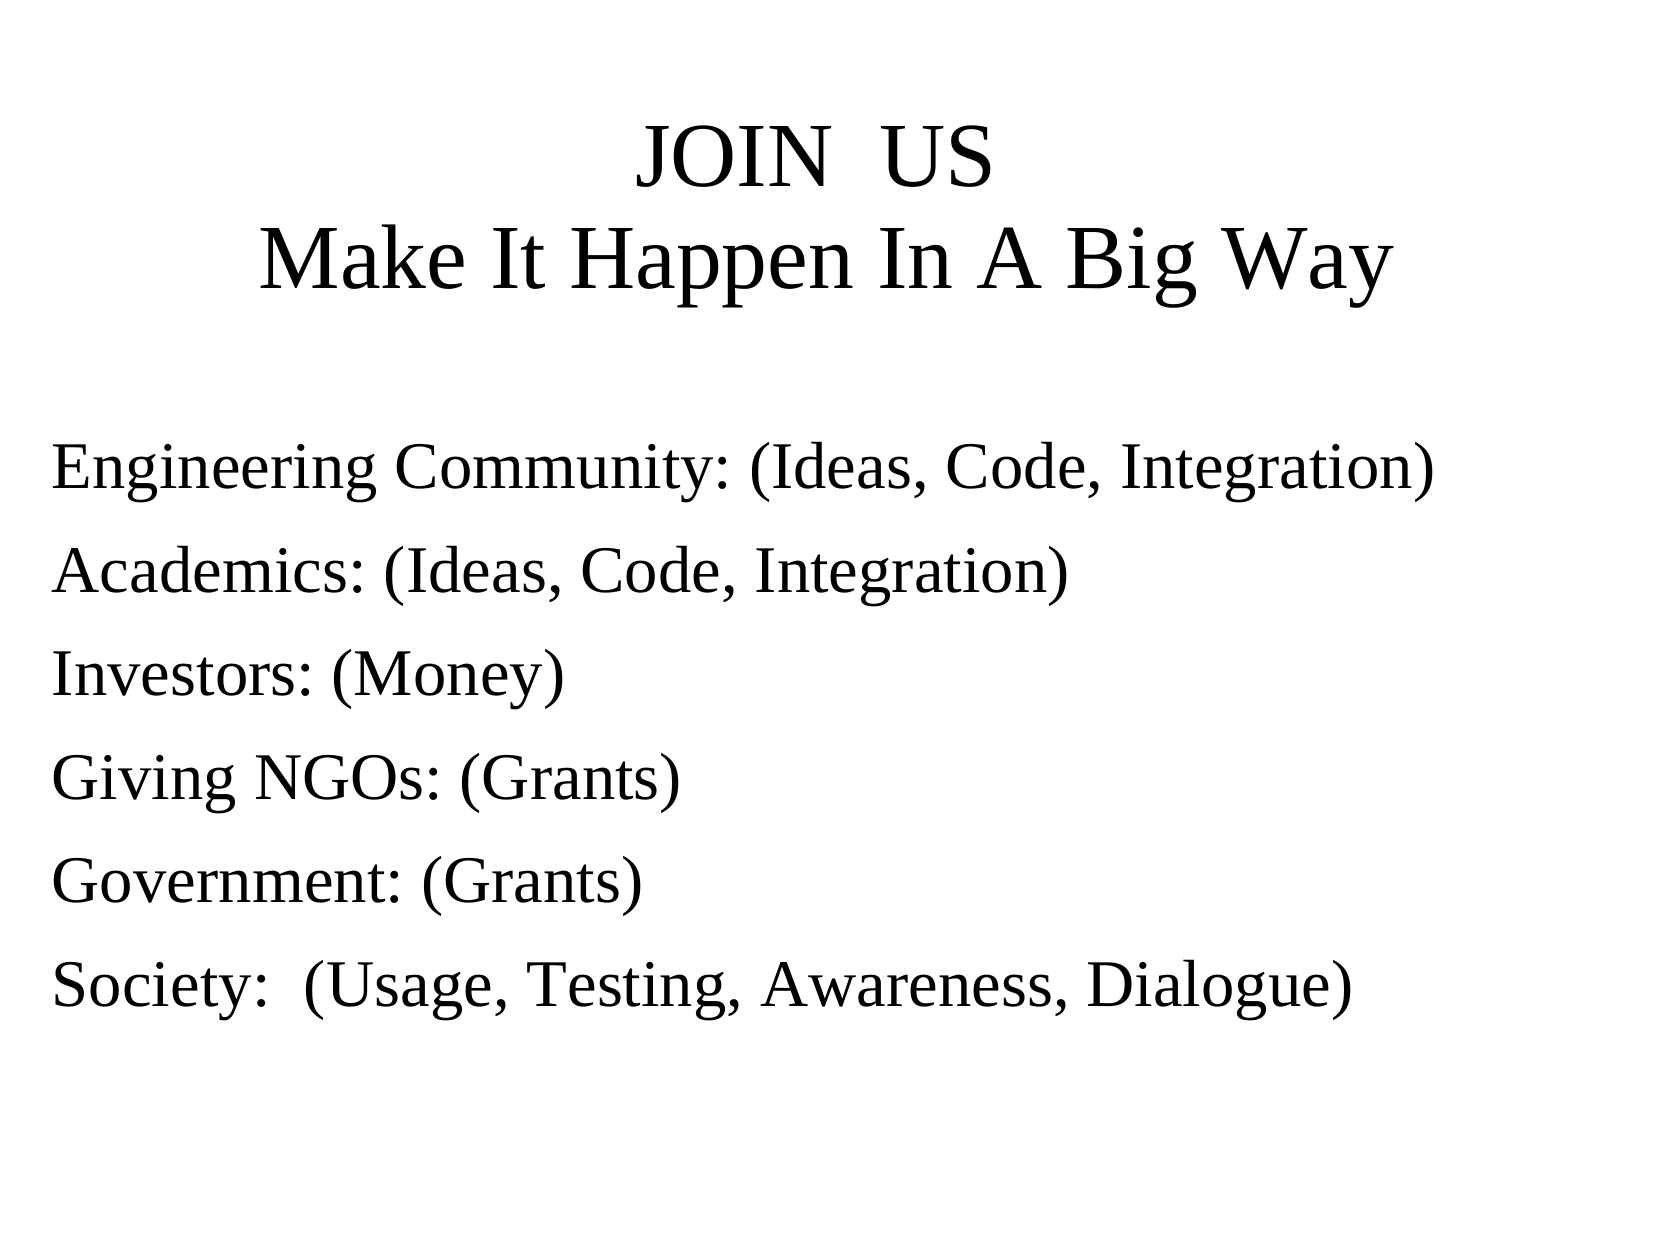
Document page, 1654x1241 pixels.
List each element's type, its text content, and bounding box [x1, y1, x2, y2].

title JOIN US Make It Happen In A Big Way [121, 79, 1534, 334]
list Engineering Community: (Ideas, Code, Integration) Academics: (Ideas, Code, Integration) Investors: (Money) Giving NGOs: (Grants) Government: (Grants) Society: (Usage, Testing, Awareness, Dialogue) [34, 429, 1600, 1211]
